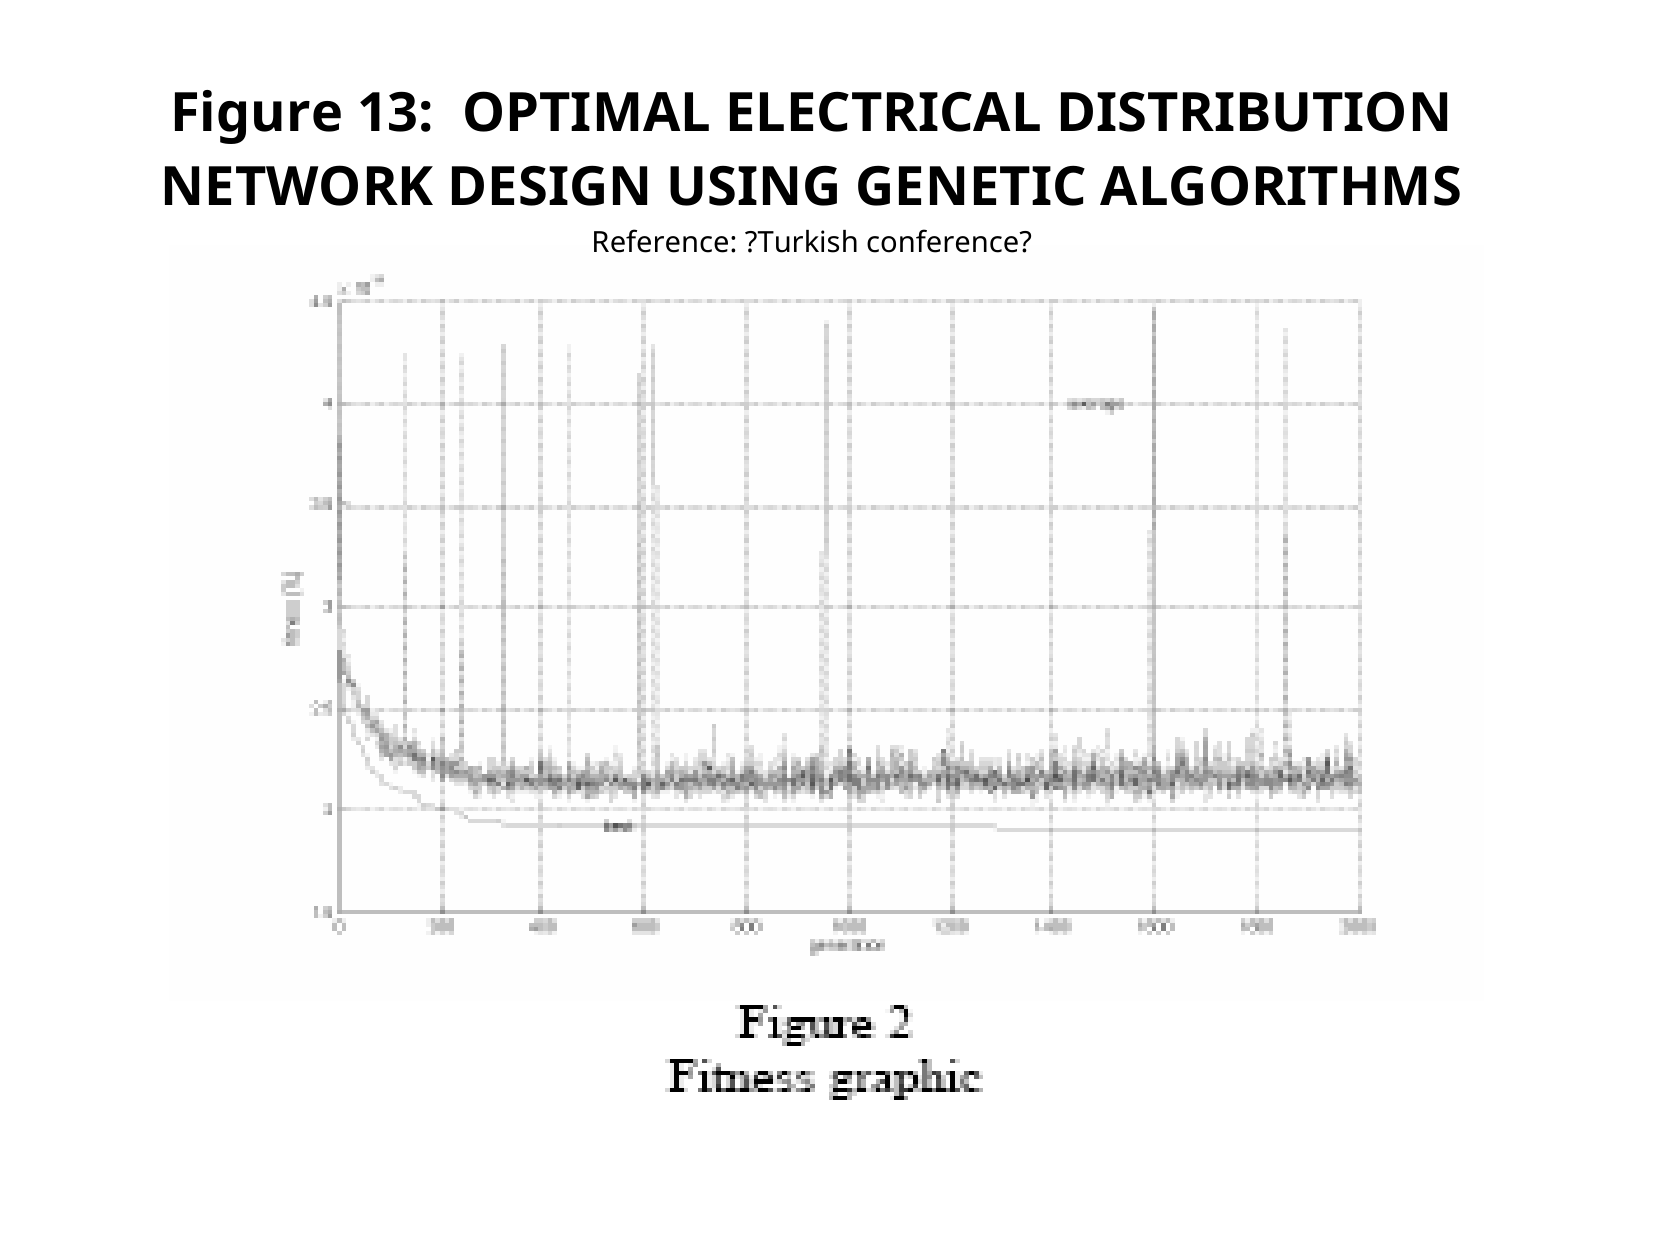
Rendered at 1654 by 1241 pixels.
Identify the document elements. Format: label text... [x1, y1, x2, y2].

picture [778, 237, 786, 250]
picture [613, 238, 621, 243]
picture [640, 238, 648, 243]
picture [929, 238, 937, 243]
picture [1006, 238, 1014, 243]
text_box Figure 13: OPTIMAL ELECTRICAL DISTRIBUTION NETWORK DESIGN USING GENETIC ALGORITHMS Reference: ?Turkish conference? [88, 66, 1536, 237]
picture [958, 238, 966, 243]
picture [884, 238, 893, 250]
picture [668, 238, 676, 243]
picture [717, 238, 725, 243]
picture [155, 237, 1485, 1138]
